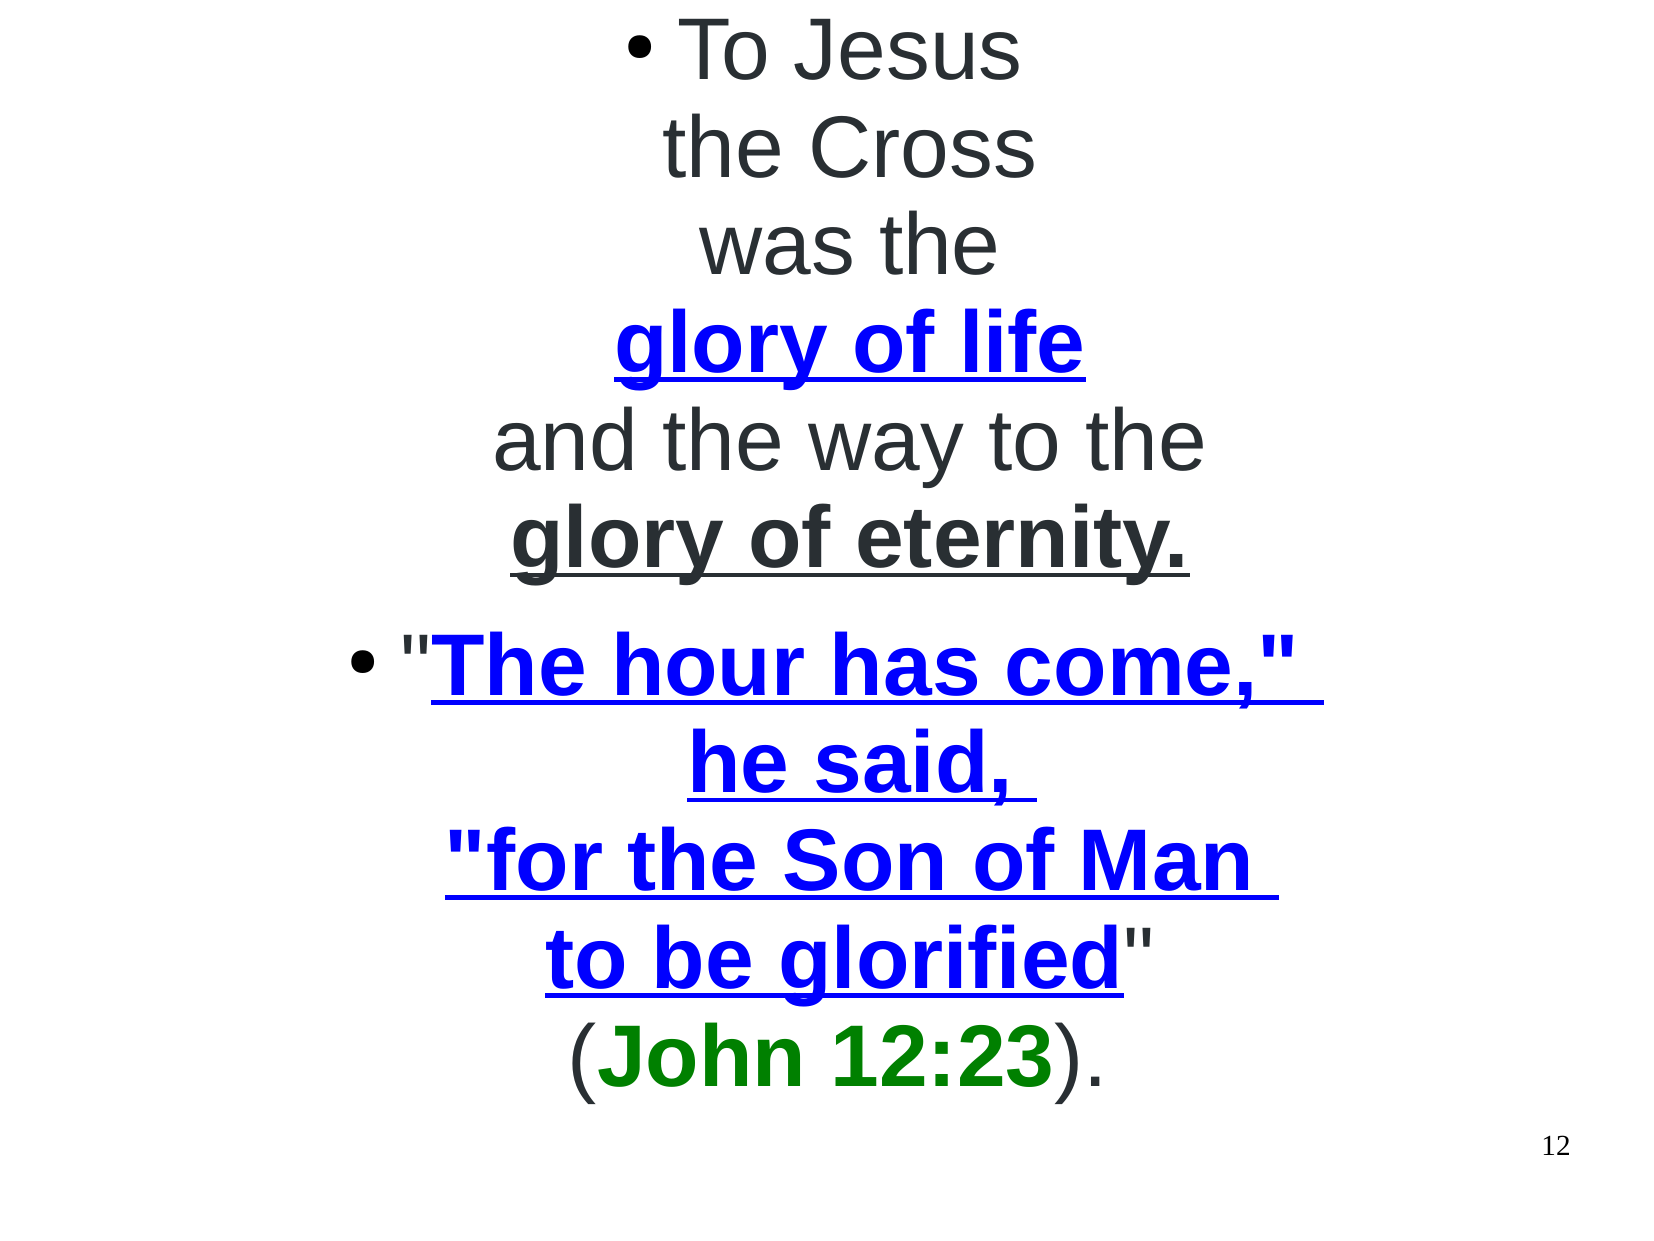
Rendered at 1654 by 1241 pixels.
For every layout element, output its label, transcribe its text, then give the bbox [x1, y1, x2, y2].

list To Jesus the Cross was the glory of life and the way to the glory of eternity. "The hour has come," he said, "for the Son of Man to be glorified" (John 12:23). [0, 0, 1654, 1241]
